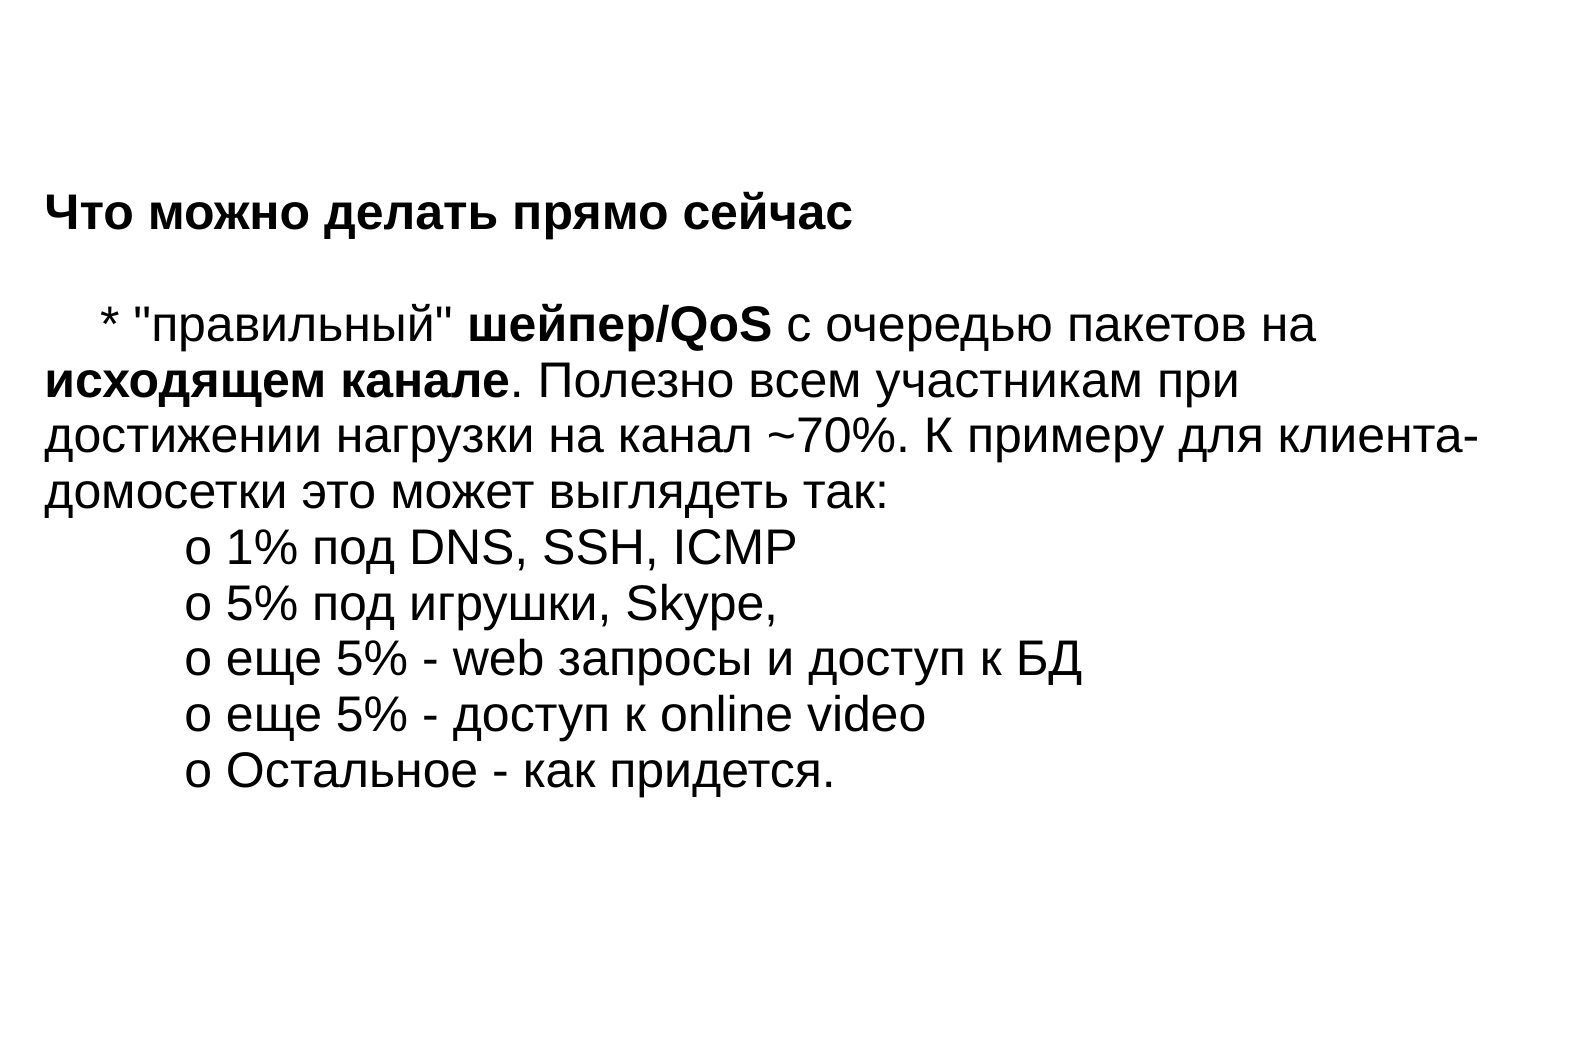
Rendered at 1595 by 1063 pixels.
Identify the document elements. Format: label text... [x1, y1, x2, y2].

text_box Что можно делать прямо сейчас * "правильный" шейпер/QoS с очередью пакетов на исходящем канале. Полезно всем участникам при достижении нагрузки на канал ~70%. К примеру для клиента-домосетки это может выглядеть так: o 1% под DNS, SSH, ICMP o 5% под игрушки, Skype, o еще 5% - web запросы и доступ к БД o еще 5% - доступ к online video o Остальное - как придется. [29, 177, 1536, 866]
